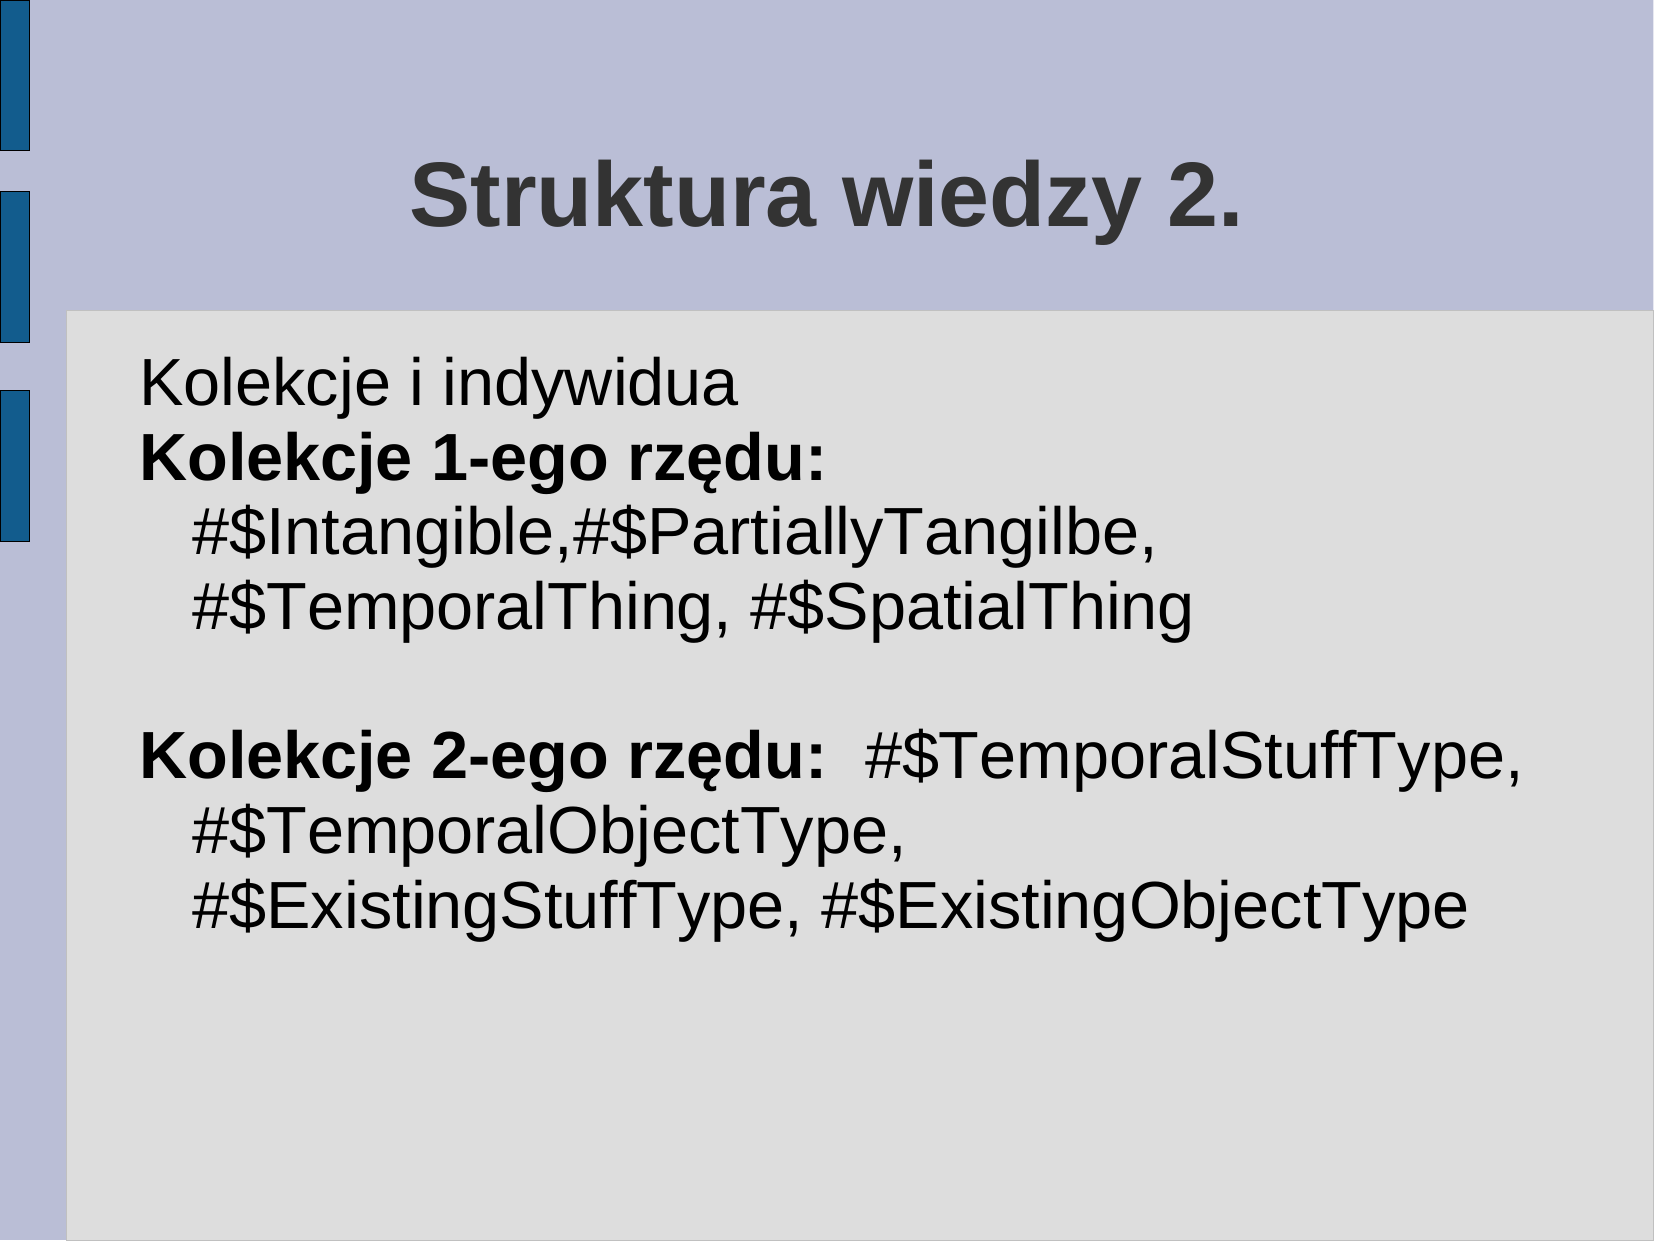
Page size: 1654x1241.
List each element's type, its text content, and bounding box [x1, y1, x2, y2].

list Kolekcje i indywidua Kolekcje 1-ego rzędu: #$Intangible,#$PartiallyTangilbe, #$TemporalThing, #$SpatialThing Kolekcje 2-ego rzędu: #$TemporalStuffType, #$TemporalObjectType, #$ExistingStuffType, #$ExistingObjectType [121, 344, 1534, 1127]
title Struktura wiedzy 2. [121, 91, 1534, 299]
